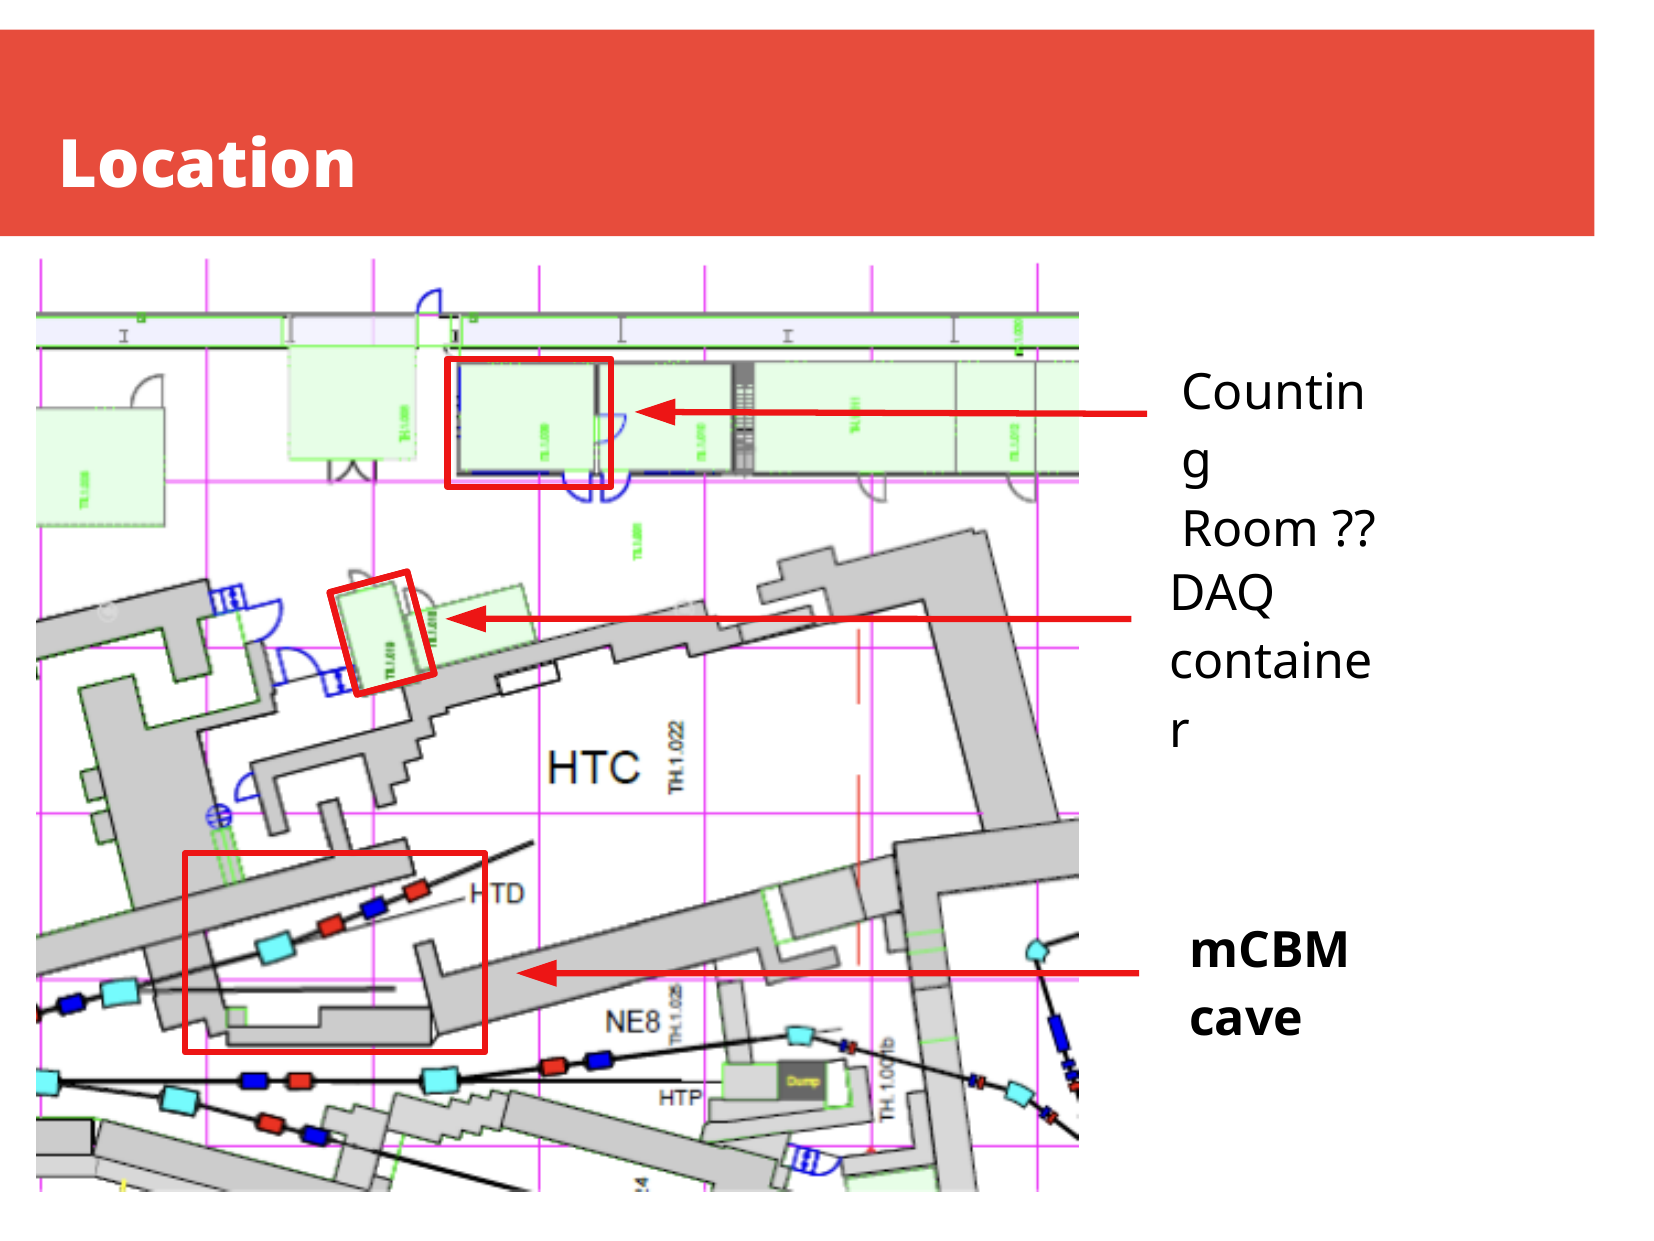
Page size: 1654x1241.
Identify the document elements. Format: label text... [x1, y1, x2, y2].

picture [36, 244, 1079, 1192]
text_box Counting Room ?? [1166, 348, 1404, 490]
text_box mCBM cave [1174, 906, 1382, 1049]
title Location [59, 59, 1595, 207]
text_box DAQ container [1154, 549, 1404, 694]
